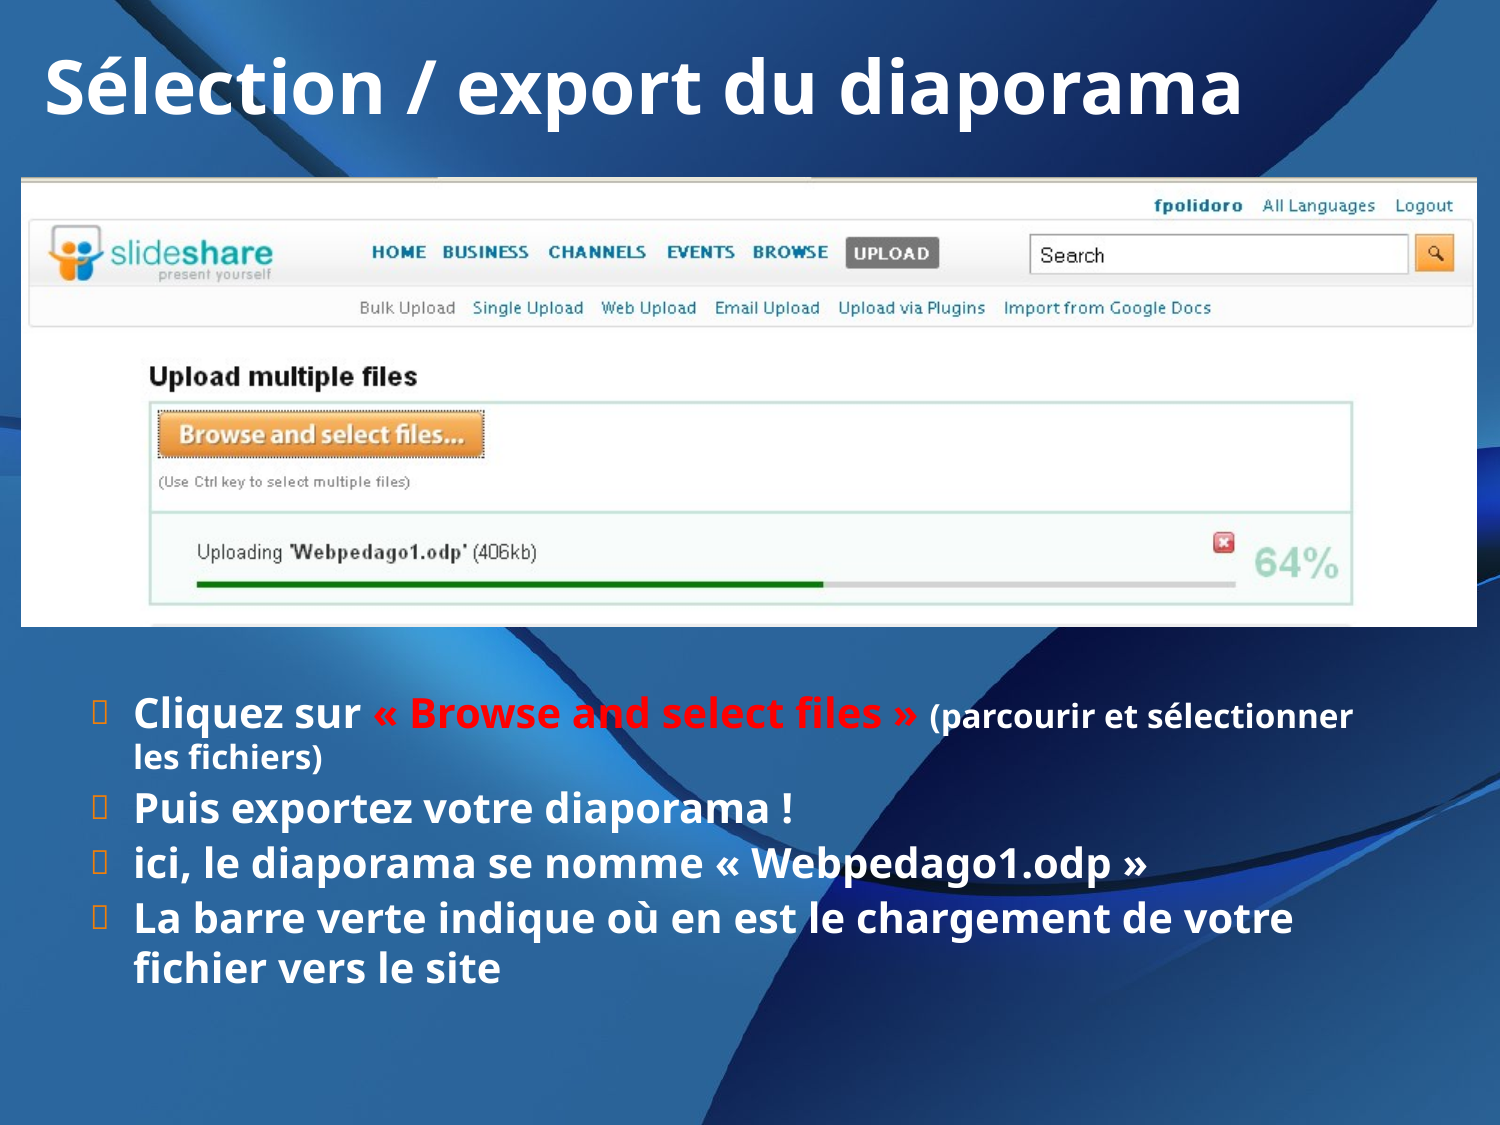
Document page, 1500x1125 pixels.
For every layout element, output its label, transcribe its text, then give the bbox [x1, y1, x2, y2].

list Cliquez sur « Browse and select files » (parcourir et sélectionner les fichiers) Puis exportez votre diaporama ! ici, le diaporama se nomme « Webpedago1.odp » La barre verte indique où en est le chargement de votre fichier vers le site [74, 679, 1418, 1063]
title Sélection / export du diaporama [29, 29, 1477, 141]
picture [0, 0, 1500, 1125]
